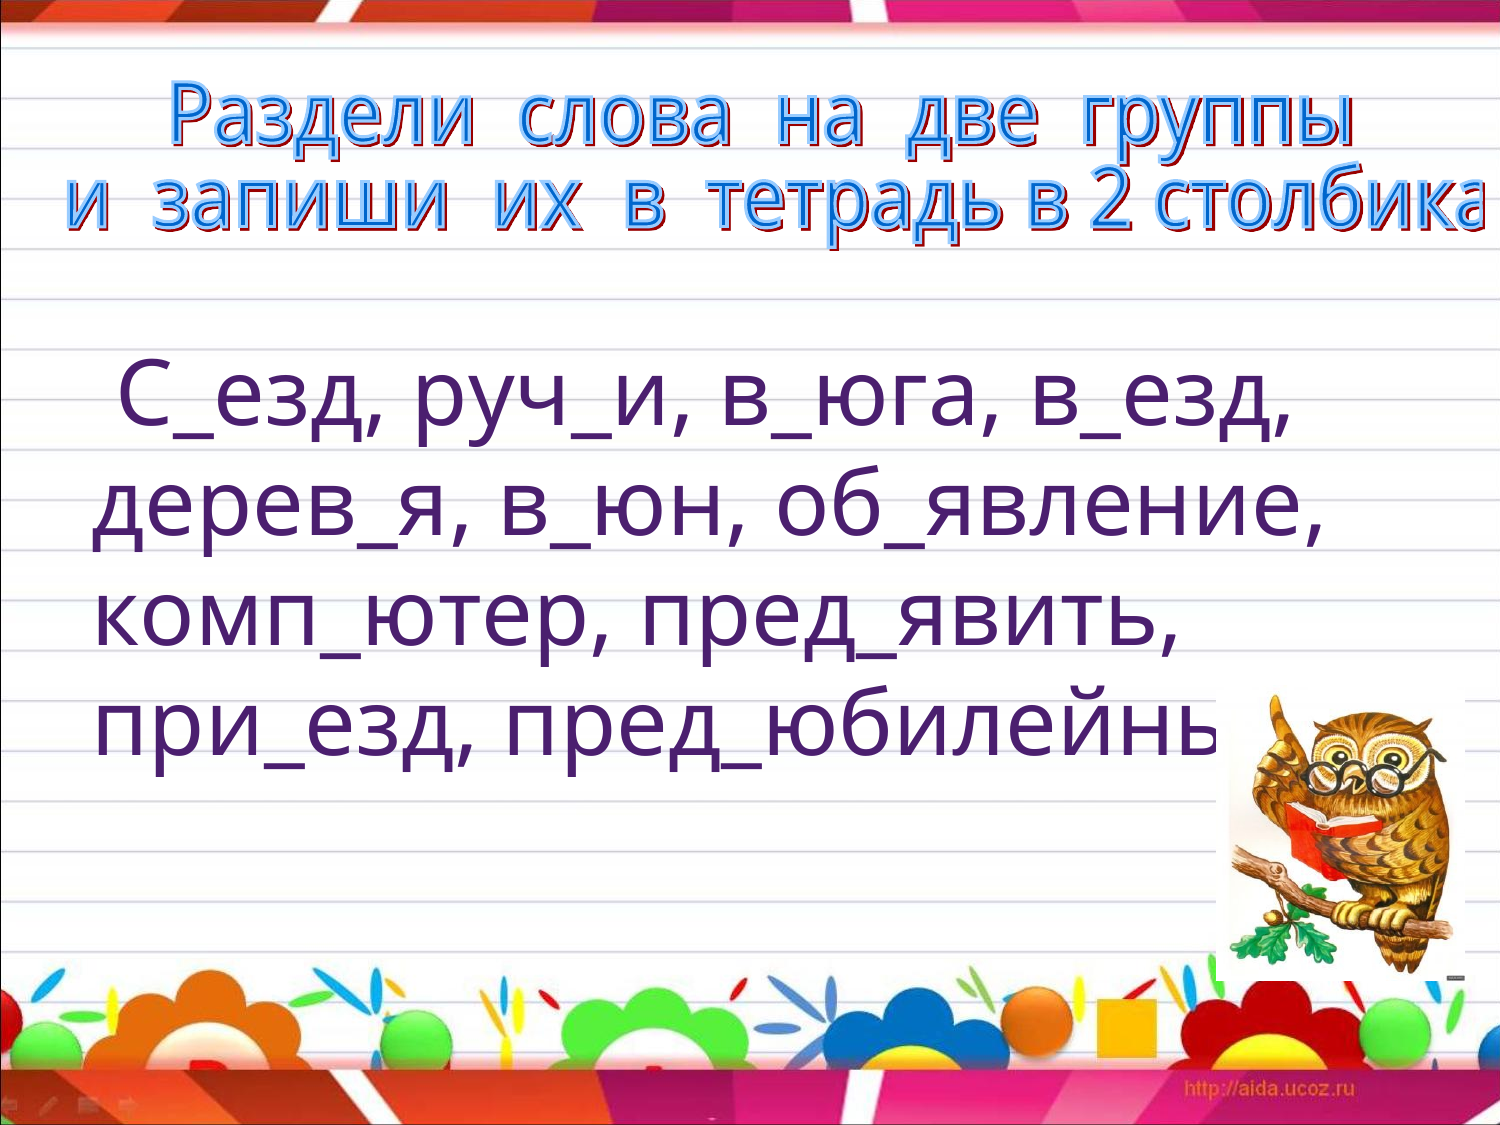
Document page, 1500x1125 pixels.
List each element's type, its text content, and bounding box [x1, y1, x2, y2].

text_box Раздели слова на две группы и запиши их в тетрадь в 2 столбика [956, 96, 992, 143]
text_box Раздели слова на две группы и запиши их в тетрадь в 2 столбика [913, 181, 956, 243]
text_box Раздели слова на две группы и запиши их в тетрадь в 2 столбика [706, 181, 741, 227]
text_box Раздели слова на две группы и запиши их в тетрадь в 2 столбика [998, 96, 1035, 144]
text_box Раздели слова на две группы и запиши их в тетрадь в 2 столбика [520, 96, 551, 144]
text_box Раздели слова на две группы и запиши их в тетрадь в 2 столбика [287, 181, 325, 227]
picture [0, 0, 1500, 1125]
text_box Раздели слова на две группы и запиши их в тетрадь в 2 столбика [1272, 181, 1310, 228]
text_box Раздели слова на две группы и запиши их в тетрадь в 2 столбика [627, 181, 662, 227]
text_box Раздели слова на две группы и запиши их в тетрадь в 2 столбика [1084, 96, 1111, 143]
text_box Раздели слова на две группы и запиши их в тетрадь в 2 столбика [872, 180, 907, 228]
text_box Раздели слова на две группы и запиши их в тетрадь в 2 столбика [745, 180, 781, 228]
text_box Раздели слова на две группы и запиши их в тетрадь в 2 столбика [1158, 96, 1198, 163]
text_box Раздели слова на две группы и запиши их в тетрадь в 2 столбика [541, 181, 580, 227]
text_box Раздели слова на две группы и запиши их в тетрадь в 2 столбика [496, 181, 533, 227]
text_box Раздели слова на две группы и запиши их в тетрадь в 2 столбика [779, 96, 816, 143]
text_box Раздели слова на две группы и запиши их в тетрадь в 2 столбика [1091, 165, 1129, 227]
text_box Раздели слова на две группы и запиши их в тетрадь в 2 столбика [906, 96, 949, 159]
text_box Раздели слова на две группы и запиши их в тетрадь в 2 столбика [342, 96, 378, 144]
text_box Раздели слова на две группы и запиши их в тетрадь в 2 столбика [294, 96, 337, 159]
text_box Раздели слова на две группы и запиши их в тетрадь в 2 столбика [1300, 96, 1335, 143]
text_box Раздели слова на две группы и запиши их в тетрадь в 2 столбика [1419, 181, 1453, 227]
text_box Раздели слова на две группы и запиши их в тетрадь в 2 столбика [193, 180, 227, 228]
text_box Раздели слова на две группы и запиши их в тетрадь в 2 столбика [172, 81, 209, 143]
text_box Раздели слова на две группы и запиши их в тетрадь в 2 столбика [651, 96, 686, 143]
text_box Раздели слова на две группы и запиши их в тетрадь в 2 столбика [239, 181, 275, 227]
text_box Раздели слова на две группы и запиши их в тетрадь в 2 столбика [692, 96, 727, 144]
text_box Раздели слова на две группы и запиши их в тетрадь в 2 столбика [406, 181, 444, 227]
text_box Раздели слова на две группы и запиши их в тетрадь в 2 столбика [257, 96, 290, 144]
text_box Раздели слова на две группы и запиши их в тетрадь в 2 столбика [68, 181, 105, 227]
text_box Раздели слова на две группы и запиши их в тетрадь в 2 столбика [602, 96, 641, 144]
text_box С_езд, руч_и, в_юга, в_езд, дерев_я, в_юн, об_явление, комп_ютер, пред_явить, при_езд, пред_юбилейный [76, 326, 1436, 904]
text_box Раздели слова на две группы и запиши их в тетрадь в 2 столбика [828, 180, 865, 248]
text_box Раздели слова на две группы и запиши их в тетрадь в 2 столбика [1320, 162, 1359, 228]
text_box Раздели слова на две группы и запиши их в тетрадь в 2 столбика [1229, 180, 1268, 228]
text_box Раздели слова на две группы и запиши их в тетрадь в 2 столбика [1369, 181, 1406, 227]
text_box Раздели слова на две группы и запиши их в тетрадь в 2 столбика [215, 96, 250, 144]
text_box Раздели слова на две группы и запиши их в тетрадь в 2 столбика [1204, 96, 1240, 143]
text_box Раздели слова на две группы и запиши их в тетрадь в 2 столбика [1029, 181, 1065, 227]
text_box Раздели слова на две группы и запиши их в тетрадь в 2 столбика [337, 181, 394, 227]
text_box Раздели слова на две группы и запиши их в тетрадь в 2 столбика [963, 181, 1000, 227]
text_box Раздели слова на две группы и запиши их в тетрадь в 2 столбика [786, 181, 821, 227]
text_box Раздели слова на две группы и запиши их в тетрадь в 2 столбика [1190, 181, 1225, 227]
text_box Раздели слова на две группы и запиши их в тетрадь в 2 столбика [825, 96, 859, 144]
text_box Раздели слова на две группы и запиши их в тетрадь в 2 столбика [432, 96, 470, 143]
text_box Раздели слова на две группы и запиши их в тетрадь в 2 столбика [553, 96, 592, 143]
text_box Раздели слова на две группы и запиши их в тетрадь в 2 столбика [154, 180, 187, 228]
text_box Раздели слова на две группы и запиши их в тетрадь в 2 столбика [1118, 96, 1156, 163]
text_box Раздели слова на две группы и запиши их в тетрадь в 2 столбика [1156, 180, 1187, 228]
text_box Раздели слова на две группы и запиши их в тетрадь в 2 столбика [382, 96, 420, 143]
text_box Раздели слова на две группы и запиши их в тетрадь в 2 столбика [1252, 96, 1288, 143]
